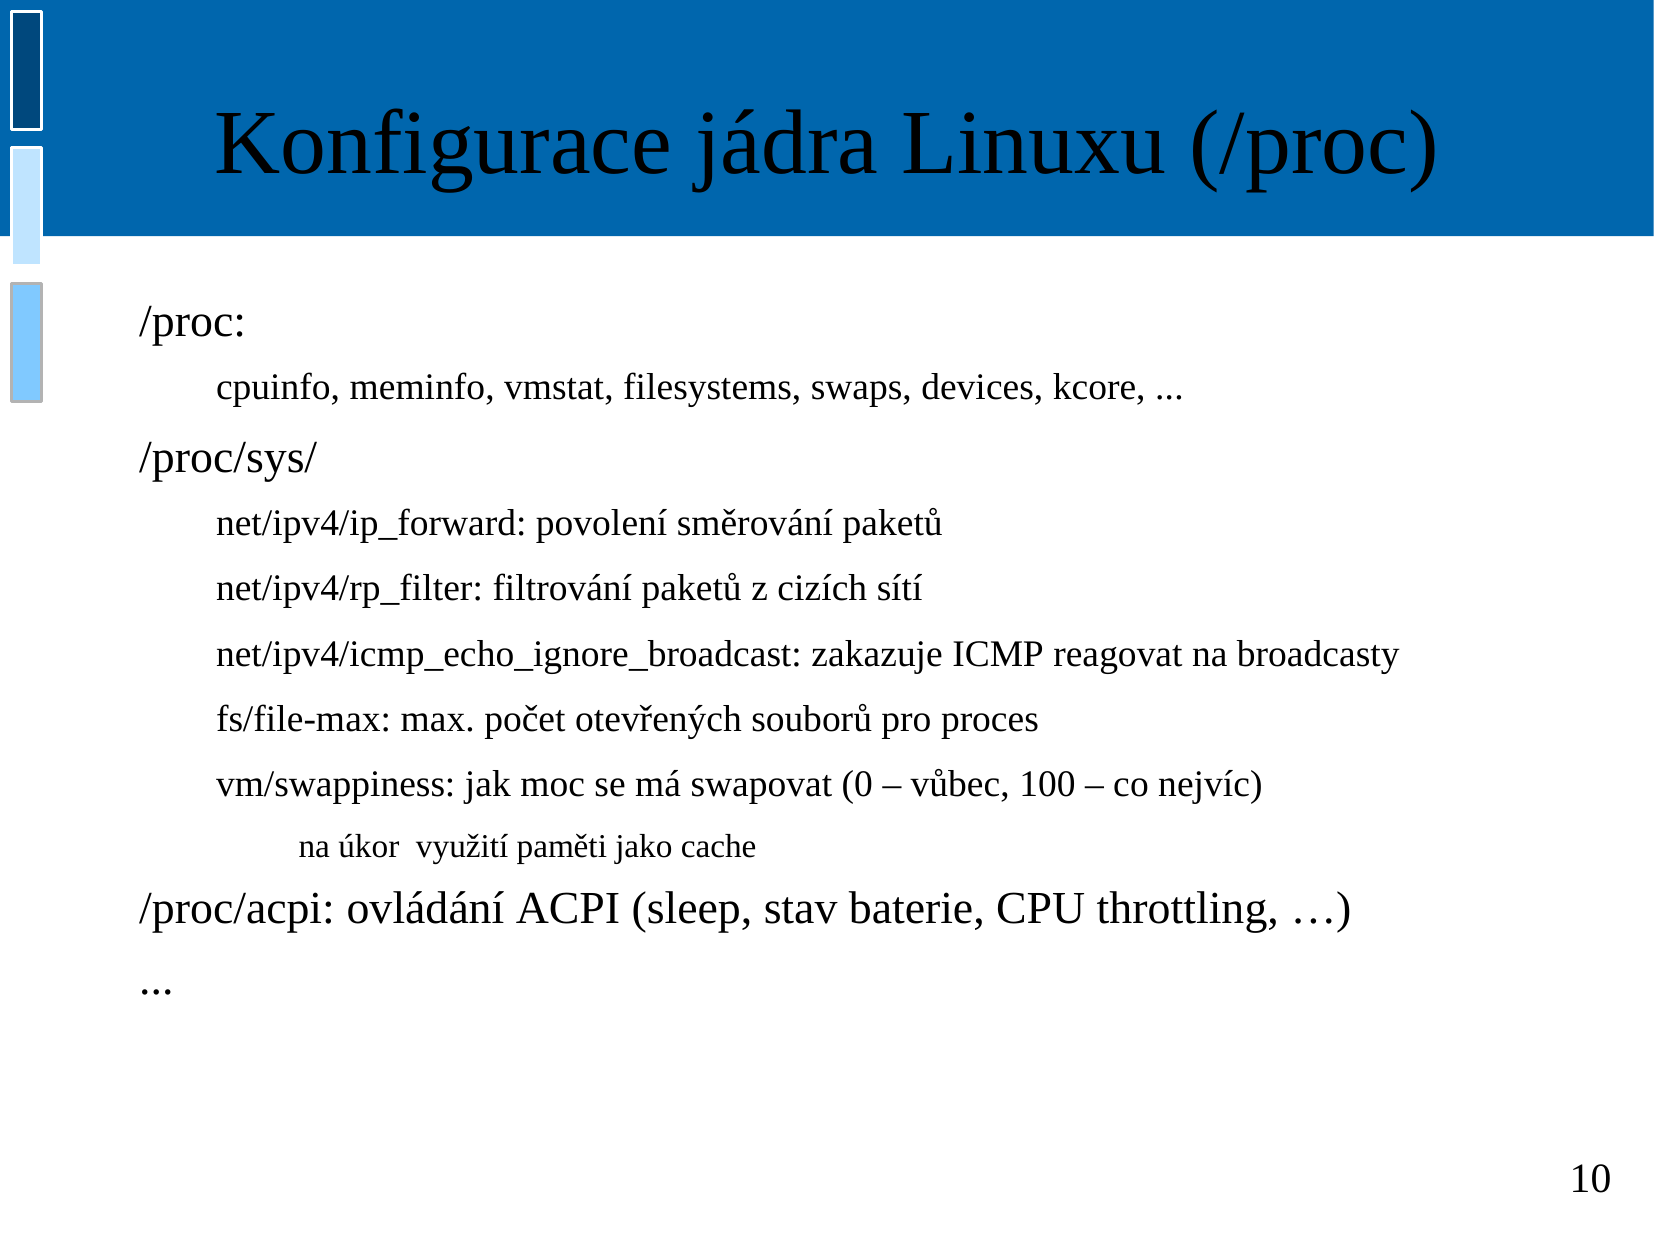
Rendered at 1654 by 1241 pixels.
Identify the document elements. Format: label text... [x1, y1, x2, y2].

list /proc: cpuinfo, meminfo, vmstat, filesystems, swaps, devices, kcore, ... /proc/sys/ net/ipv4/ip_forward: povolení směrování paketů net/ipv4/rp_filter: filtrování paketů z cizích sítí net/ipv4/icmp_echo_ignore_broadcast: zakazuje ICMP reagovat na broadcasty fs/file-max: max. počet otevřených souborů pro proces vm/swappiness: jak moc se má swapovat (0 – vůbec, 100 – co nejvíc) na úkor využití paměti jako cache /proc/acpi: ovládání ACPI (sleep, stav baterie, CPU throttling, …) ... [121, 295, 1534, 1127]
title Konfigurace jádra Linuxu (/proc) [121, 49, 1534, 237]
